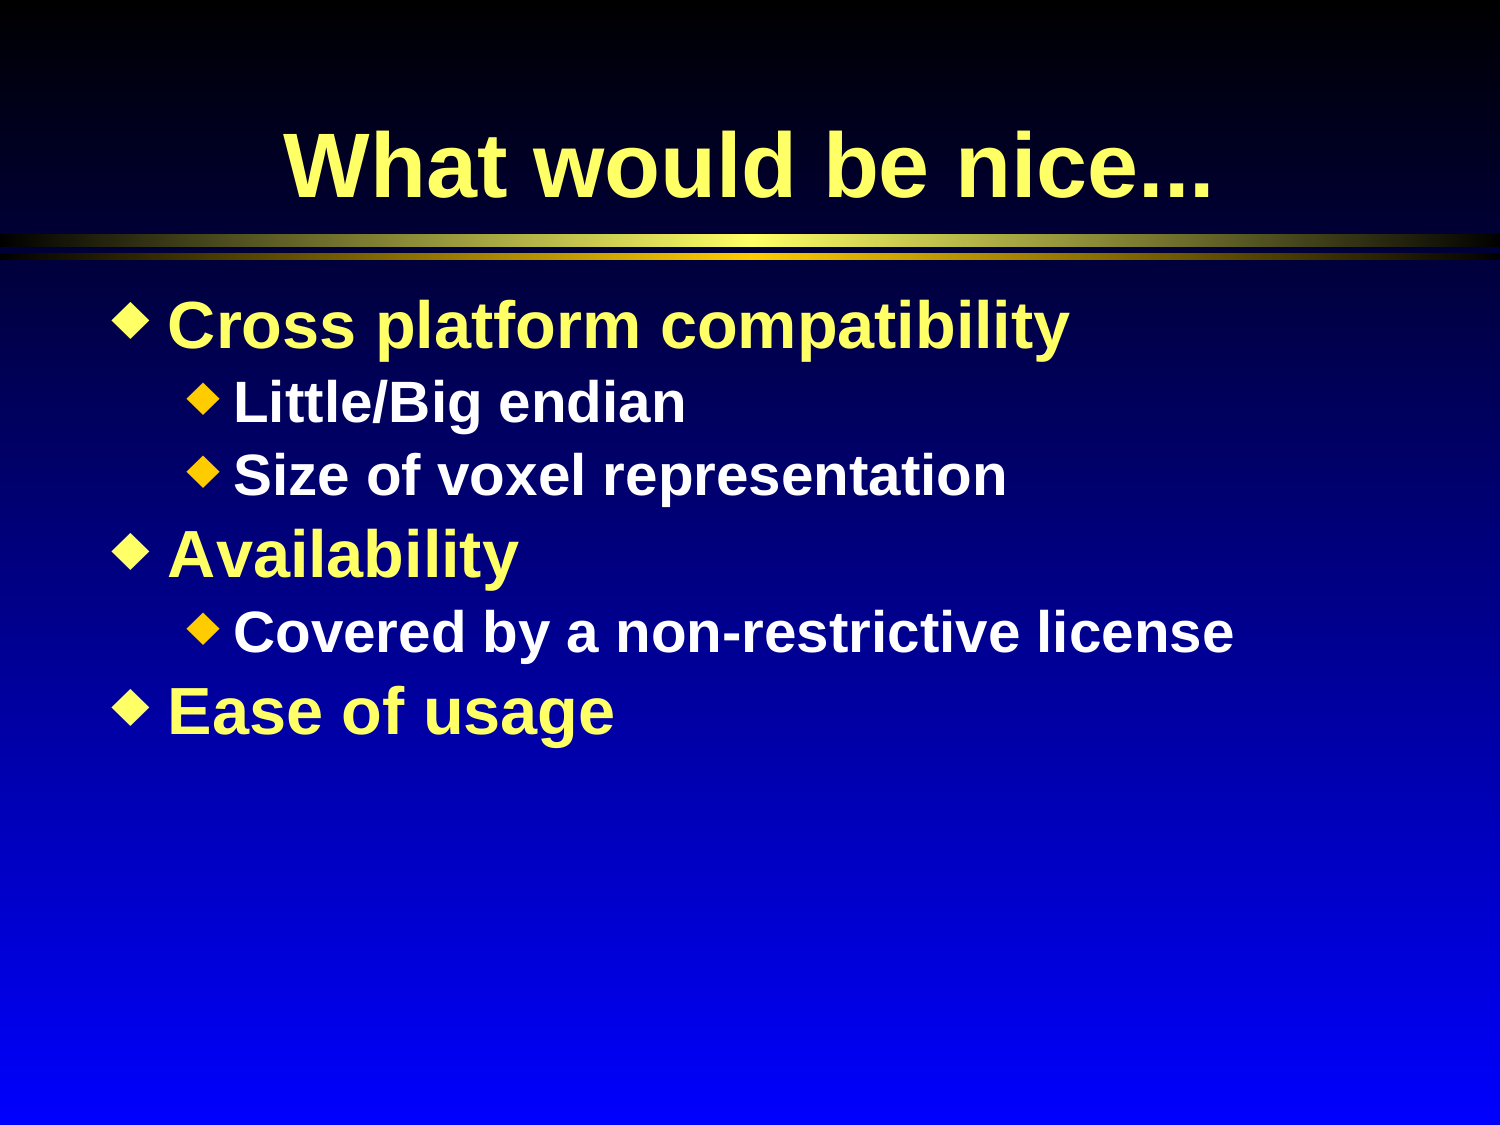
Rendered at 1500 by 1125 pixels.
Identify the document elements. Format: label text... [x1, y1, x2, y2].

list Cross platform compatibility Little/Big endian Size of voxel representation Availability Covered by a non-restrictive license Ease of usage [96, 286, 1428, 1069]
title What would be nice... [0, 37, 1500, 225]
